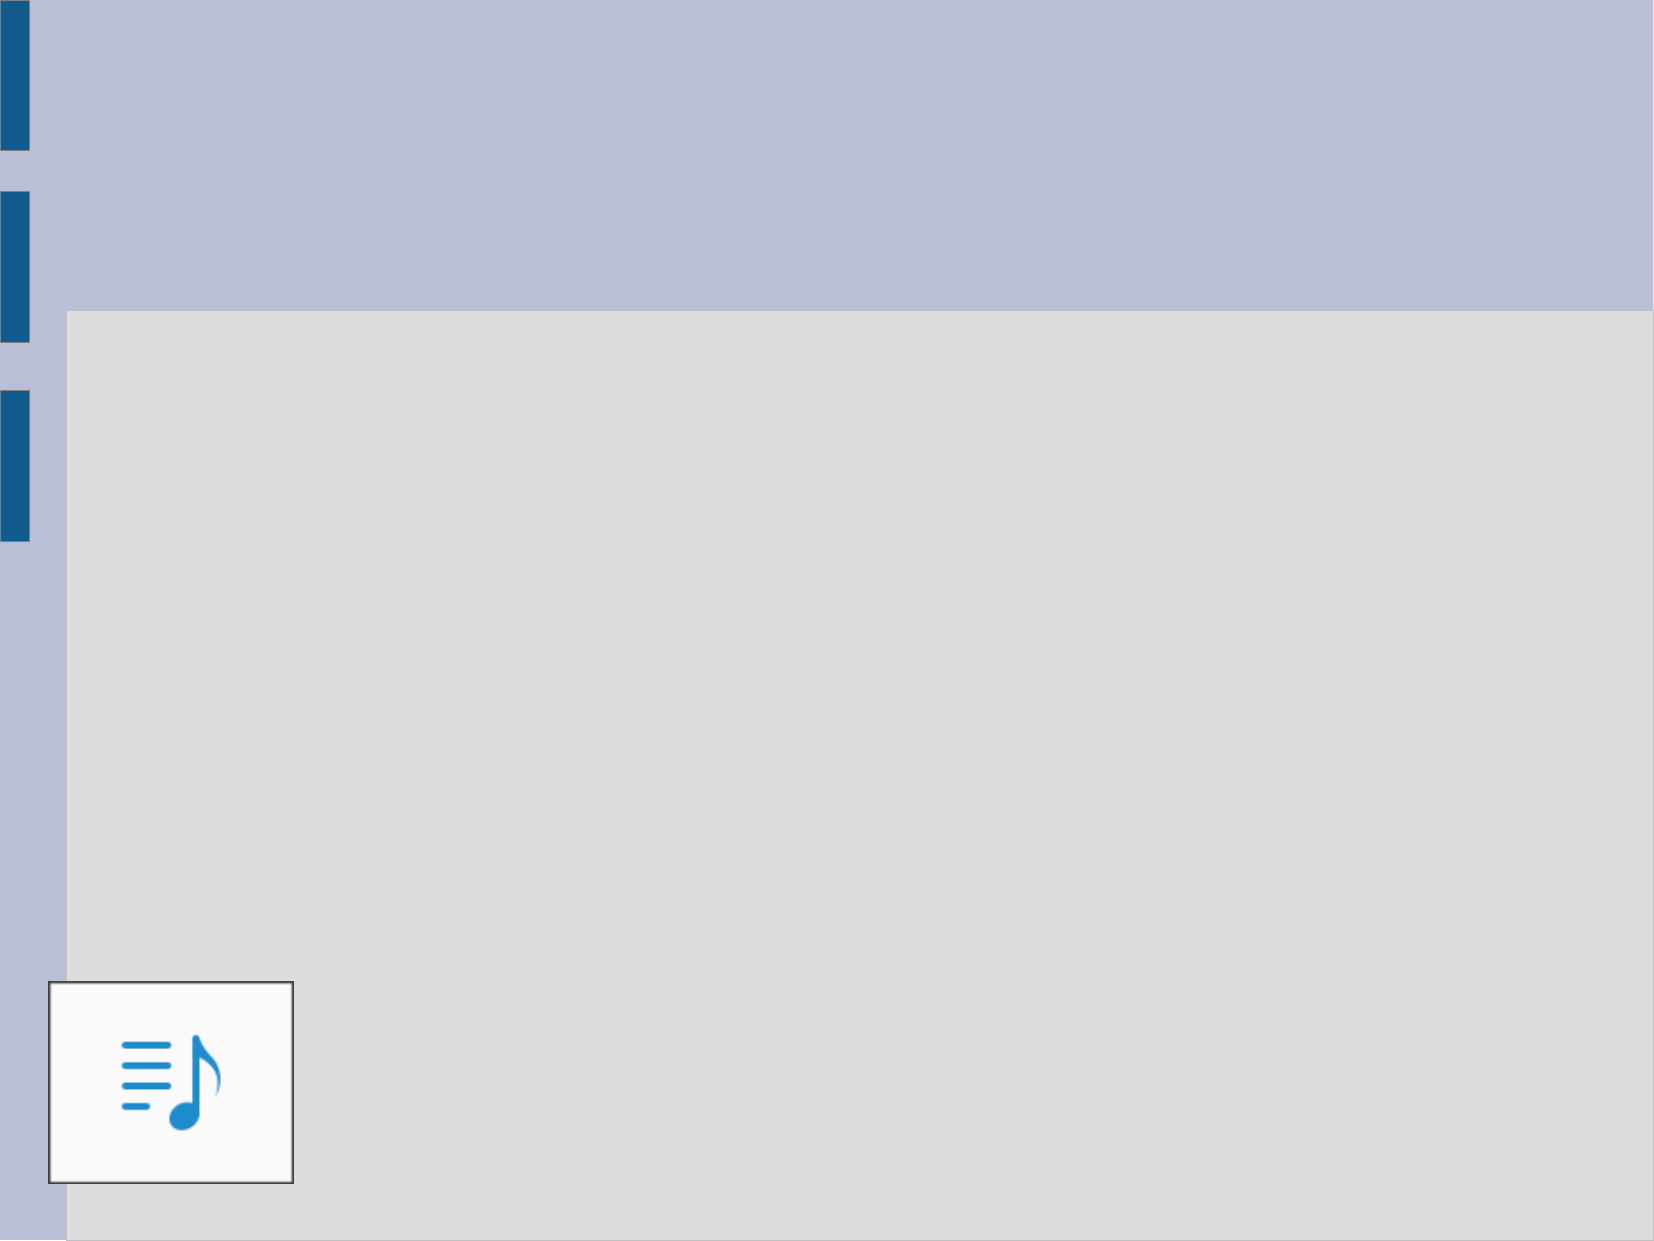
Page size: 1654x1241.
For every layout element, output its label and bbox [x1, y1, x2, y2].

text_box [47, 980, 296, 1186]
